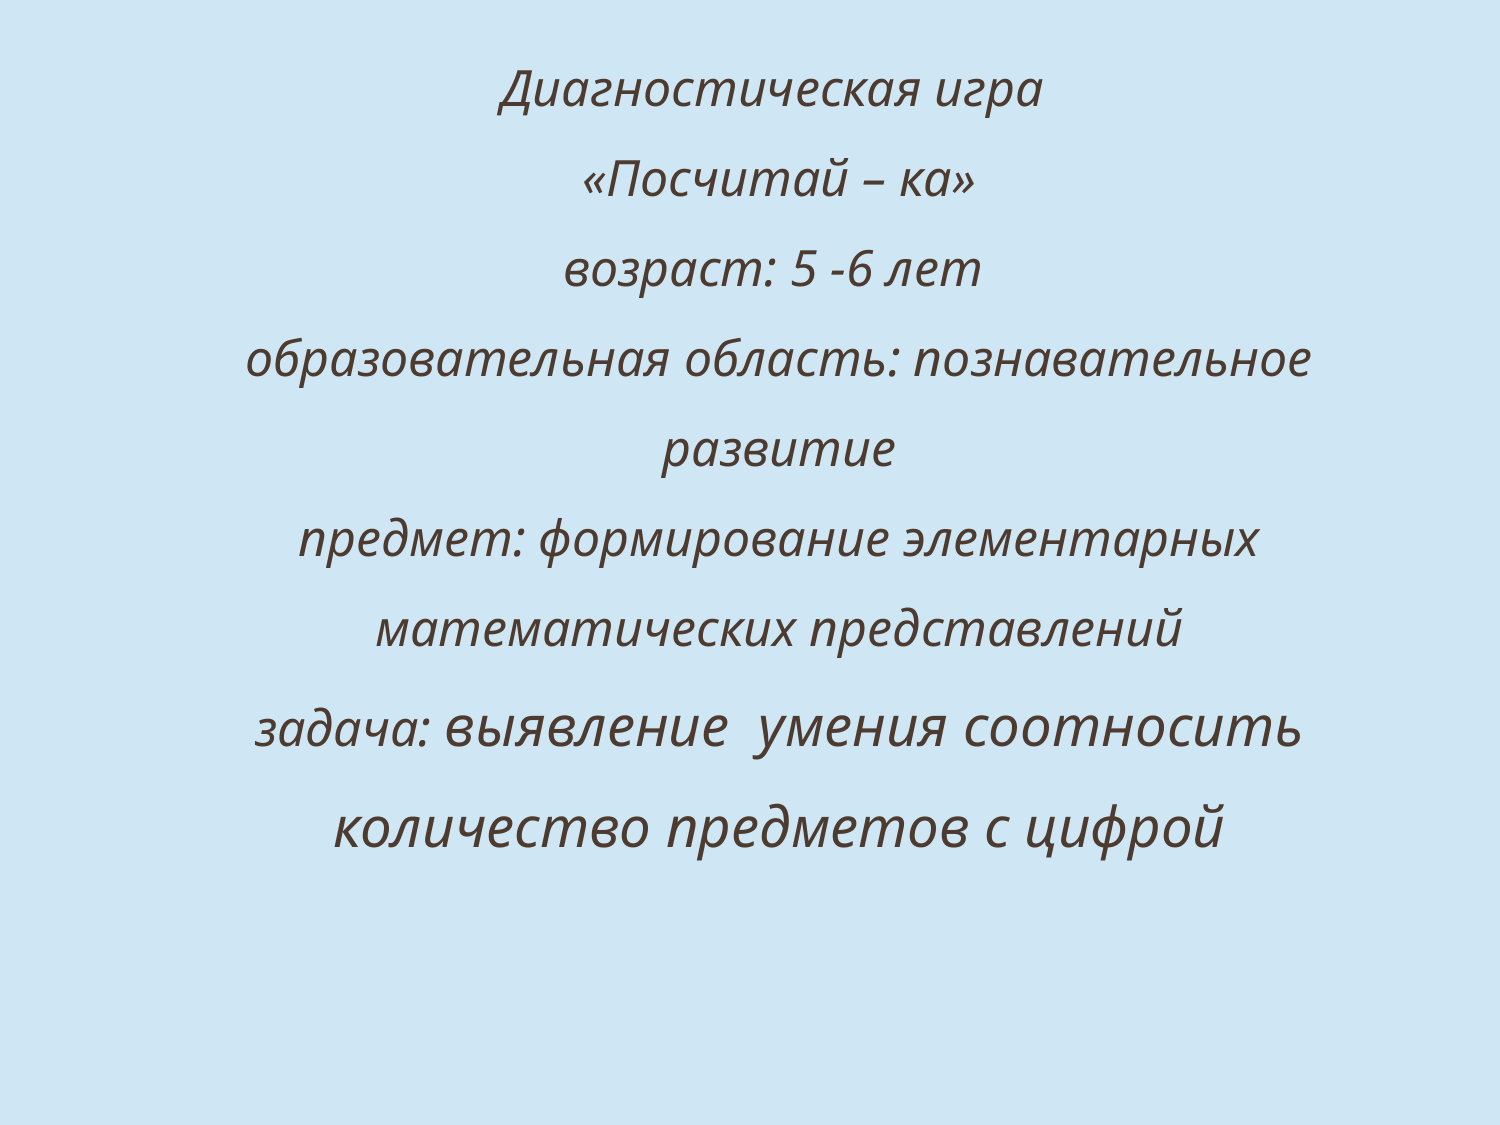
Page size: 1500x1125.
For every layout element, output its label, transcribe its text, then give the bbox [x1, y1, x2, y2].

title Диагностическая игра «Посчитай – ка» возраст: 5 -6 лет образовательная область: познавательное развитие предмет: формирование элементарных математических представлений задача: выявление умения соотносить количество предметов с цифрой [123, 19, 1436, 799]
